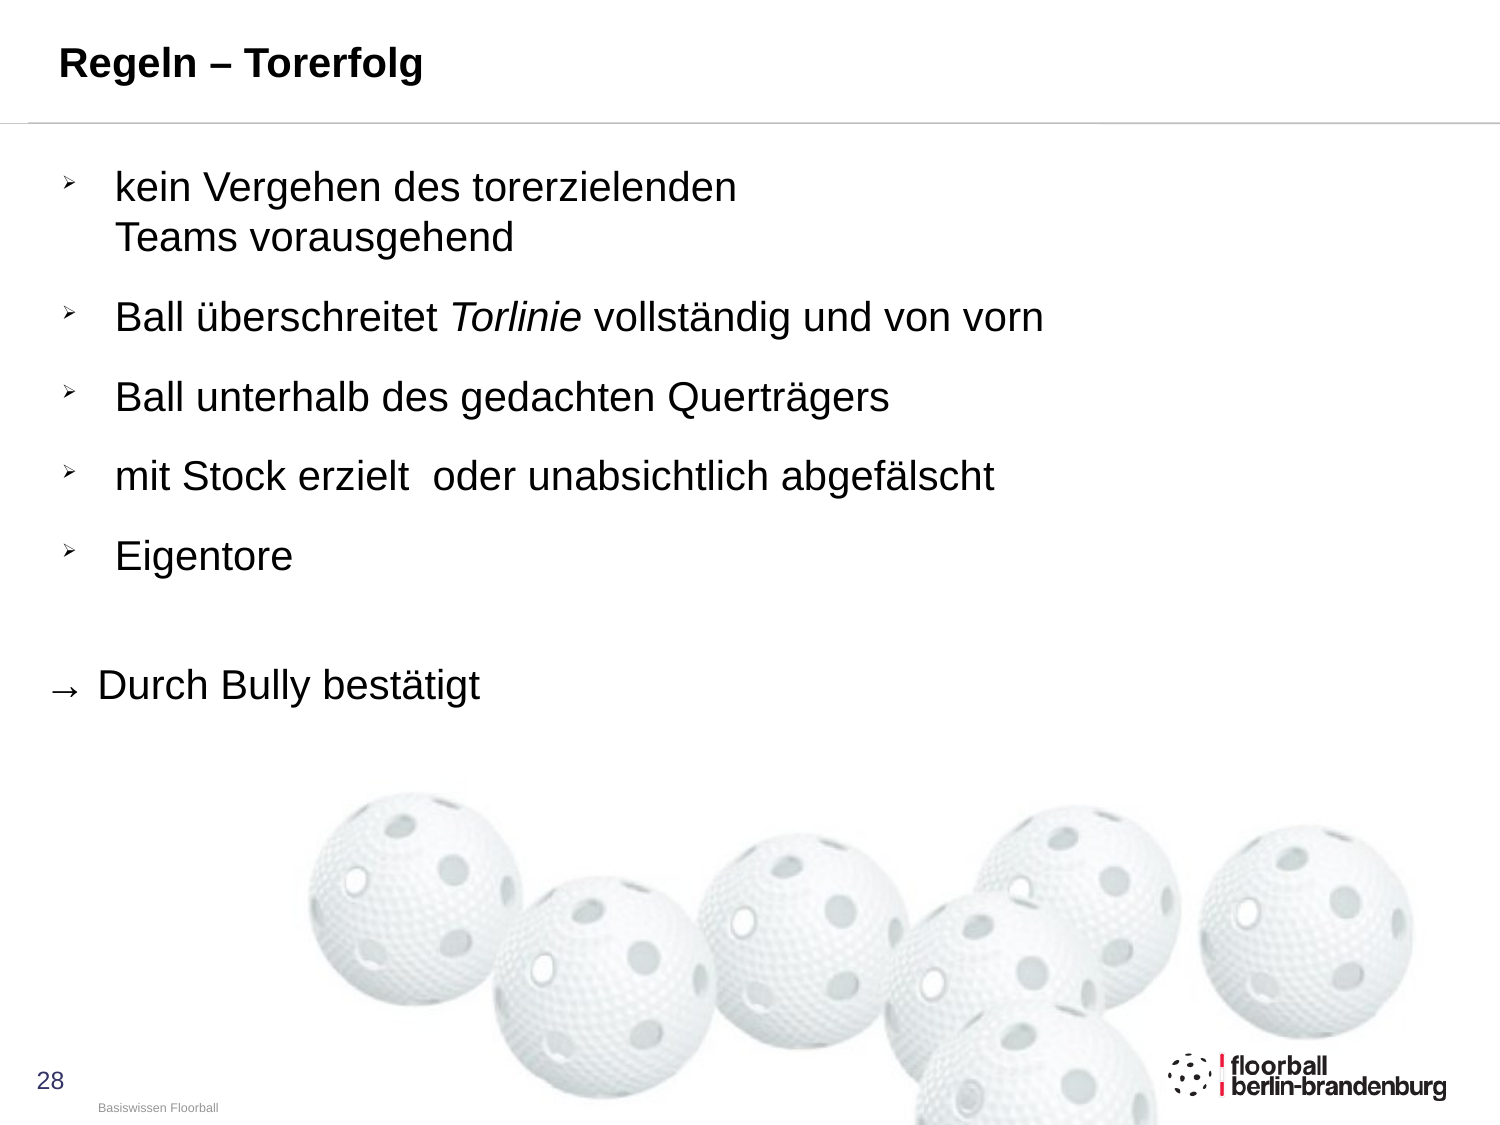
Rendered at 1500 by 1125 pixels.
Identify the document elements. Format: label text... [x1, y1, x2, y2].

picture [242, 355, 1483, 1125]
text_box kein Vergehen des torerzielenden Teams vorausgehend Ball überschreitet Torlinie vollständig und von vorn Ball unterhalb des gedachten Querträgers mit Stock erzielt oder unabsichtlich abgefälscht Eigentore → Durch Bully bestätigt [29, 152, 1466, 1013]
text_box Regeln – Torerfolg [43, 28, 1466, 94]
